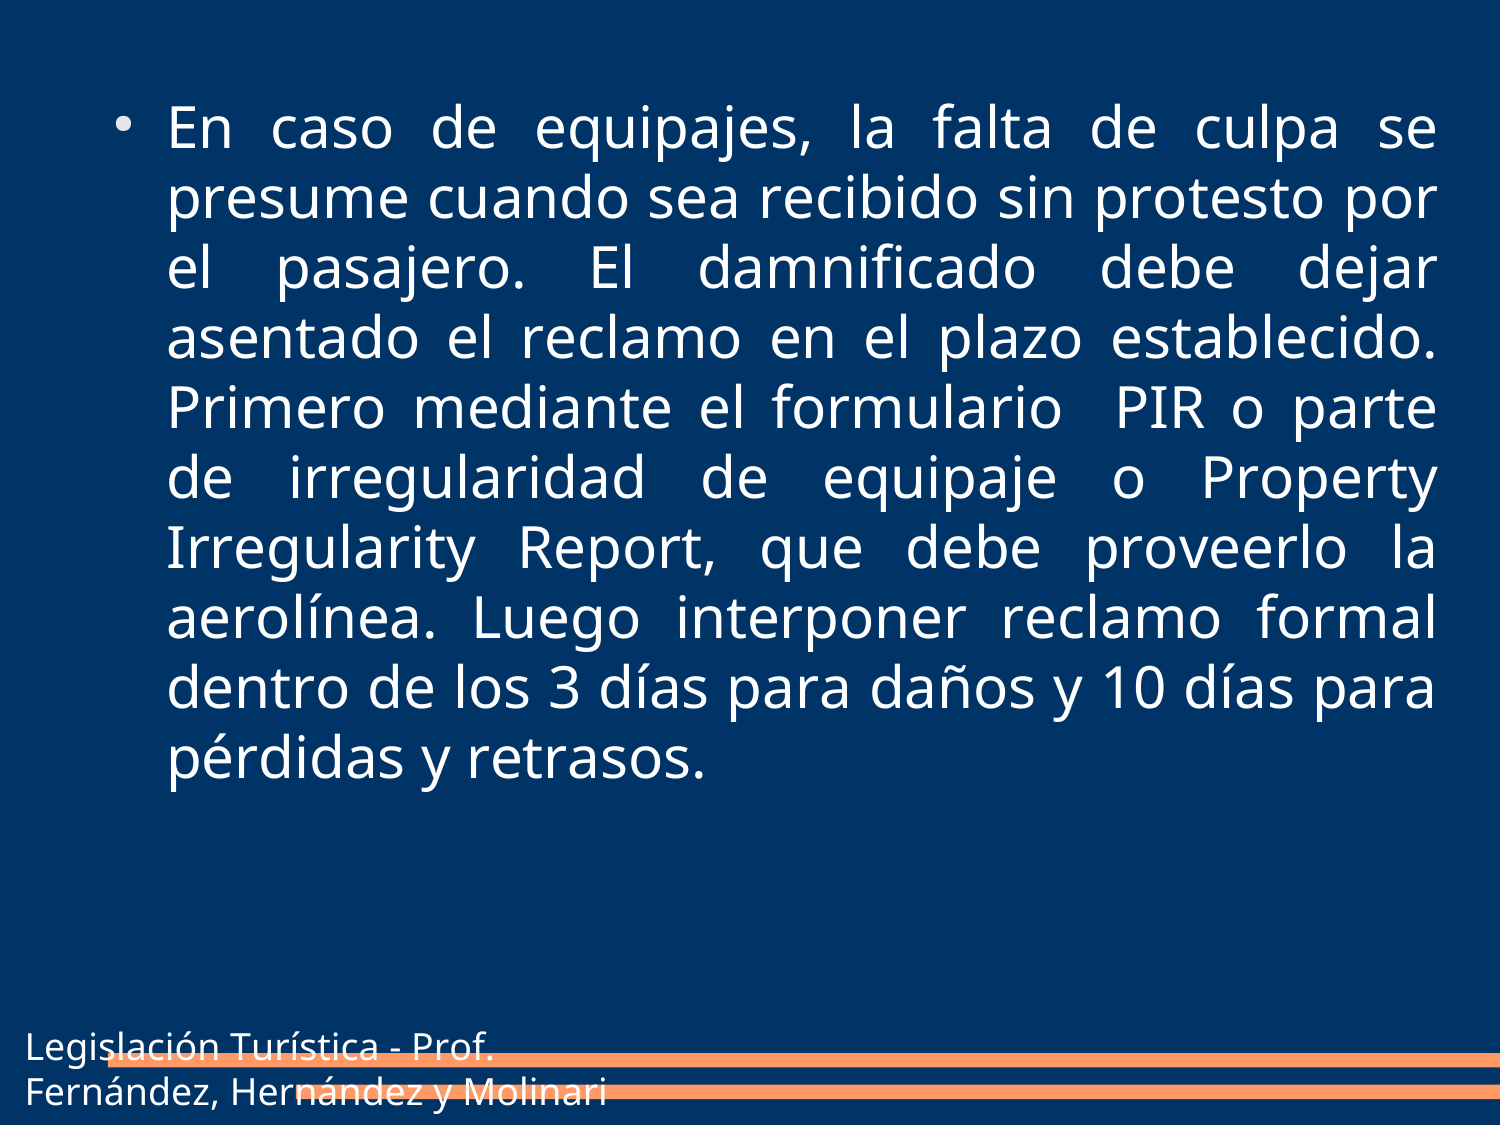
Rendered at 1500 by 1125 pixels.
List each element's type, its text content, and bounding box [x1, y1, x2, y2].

footer Legislación Turística - Prof. Fernández, Hernández y Molinari [9, 1015, 709, 1066]
list En caso de equipajes, la falta de culpa se presume cuando sea recibido sin protesto por el pasajero. El damnificado debe dejar asentado el reclamo en el plazo establecido. Primero mediante el formulario PIR o parte de irregularidad de equipaje o Property Irregularity Report, que debe proveerlo la aerolínea. Luego interponer reclamo formal dentro de los 3 días para daños y 10 días para pérdidas y retrasos. [80, 82, 1453, 768]
